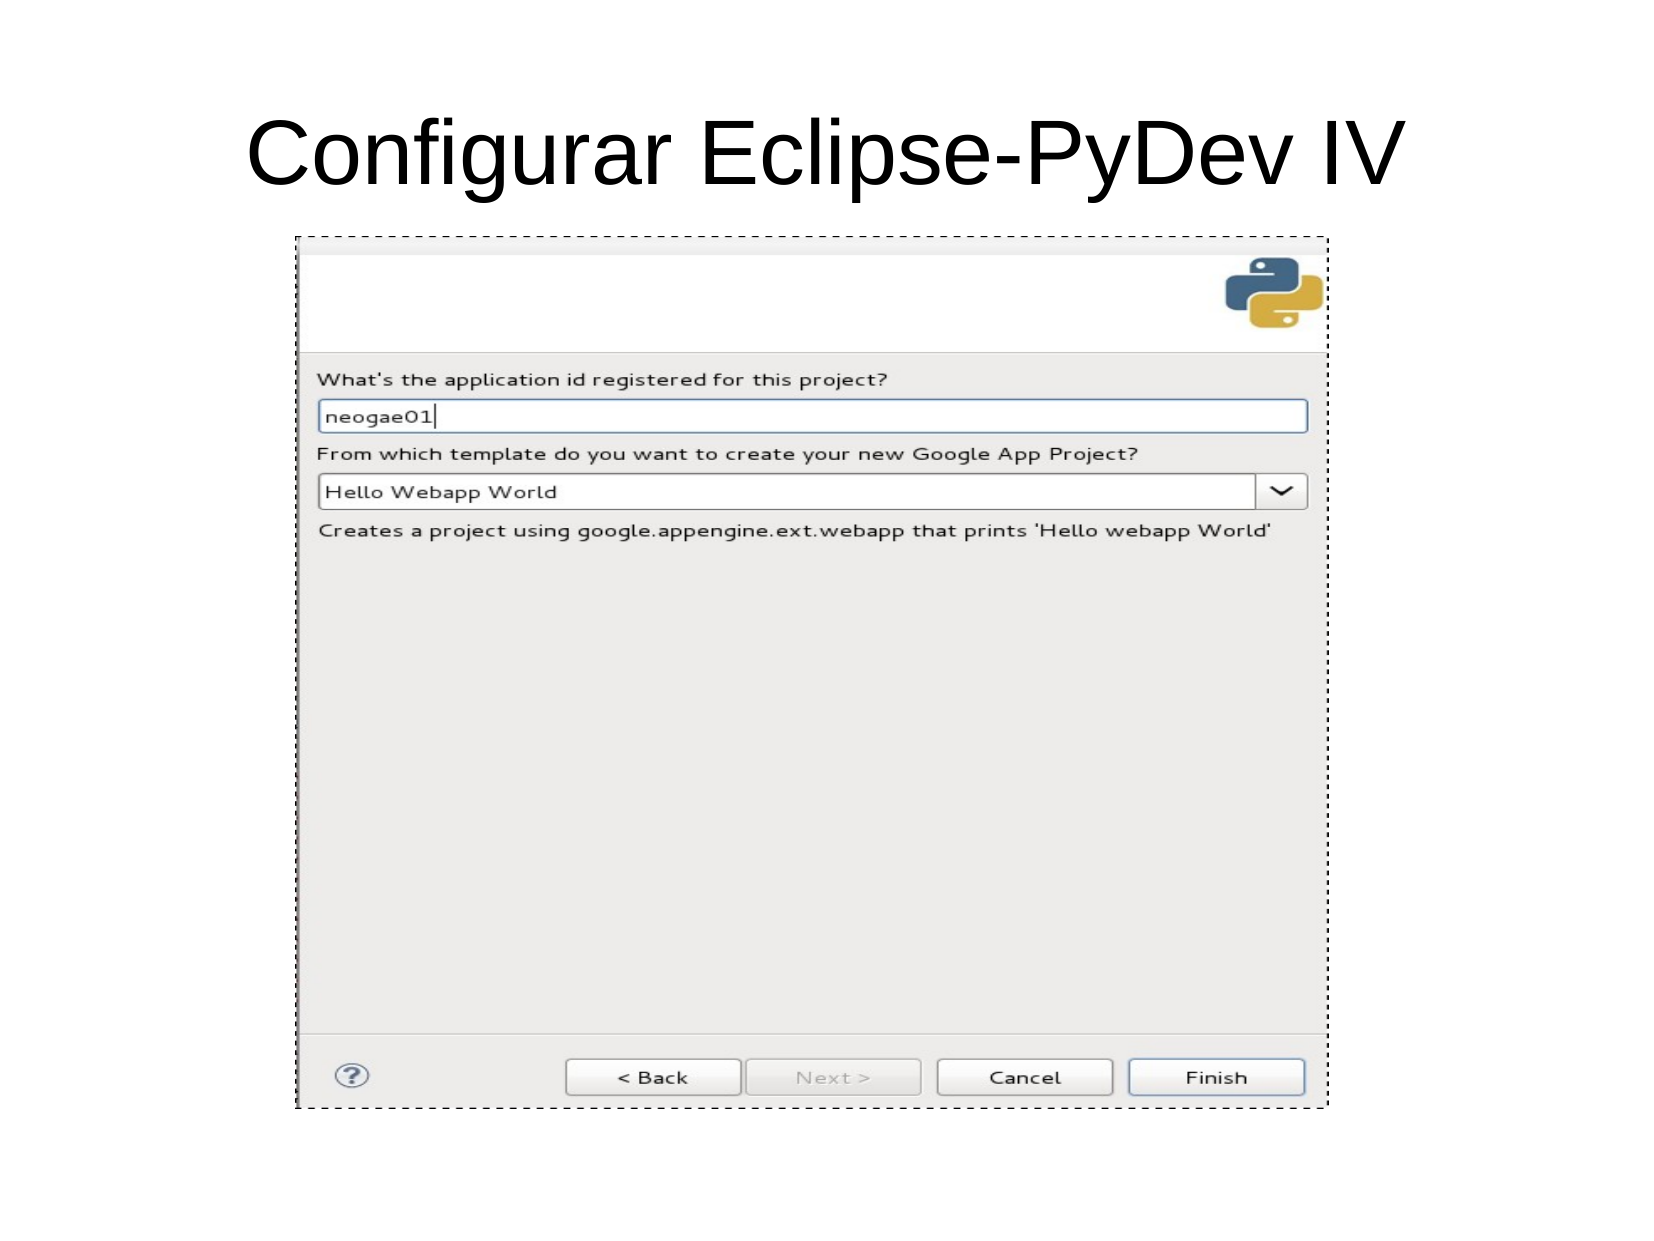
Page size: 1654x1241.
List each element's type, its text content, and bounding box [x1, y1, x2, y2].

title Configurar Eclipse-PyDev IV [82, 49, 1571, 257]
picture [295, 236, 1329, 1109]
